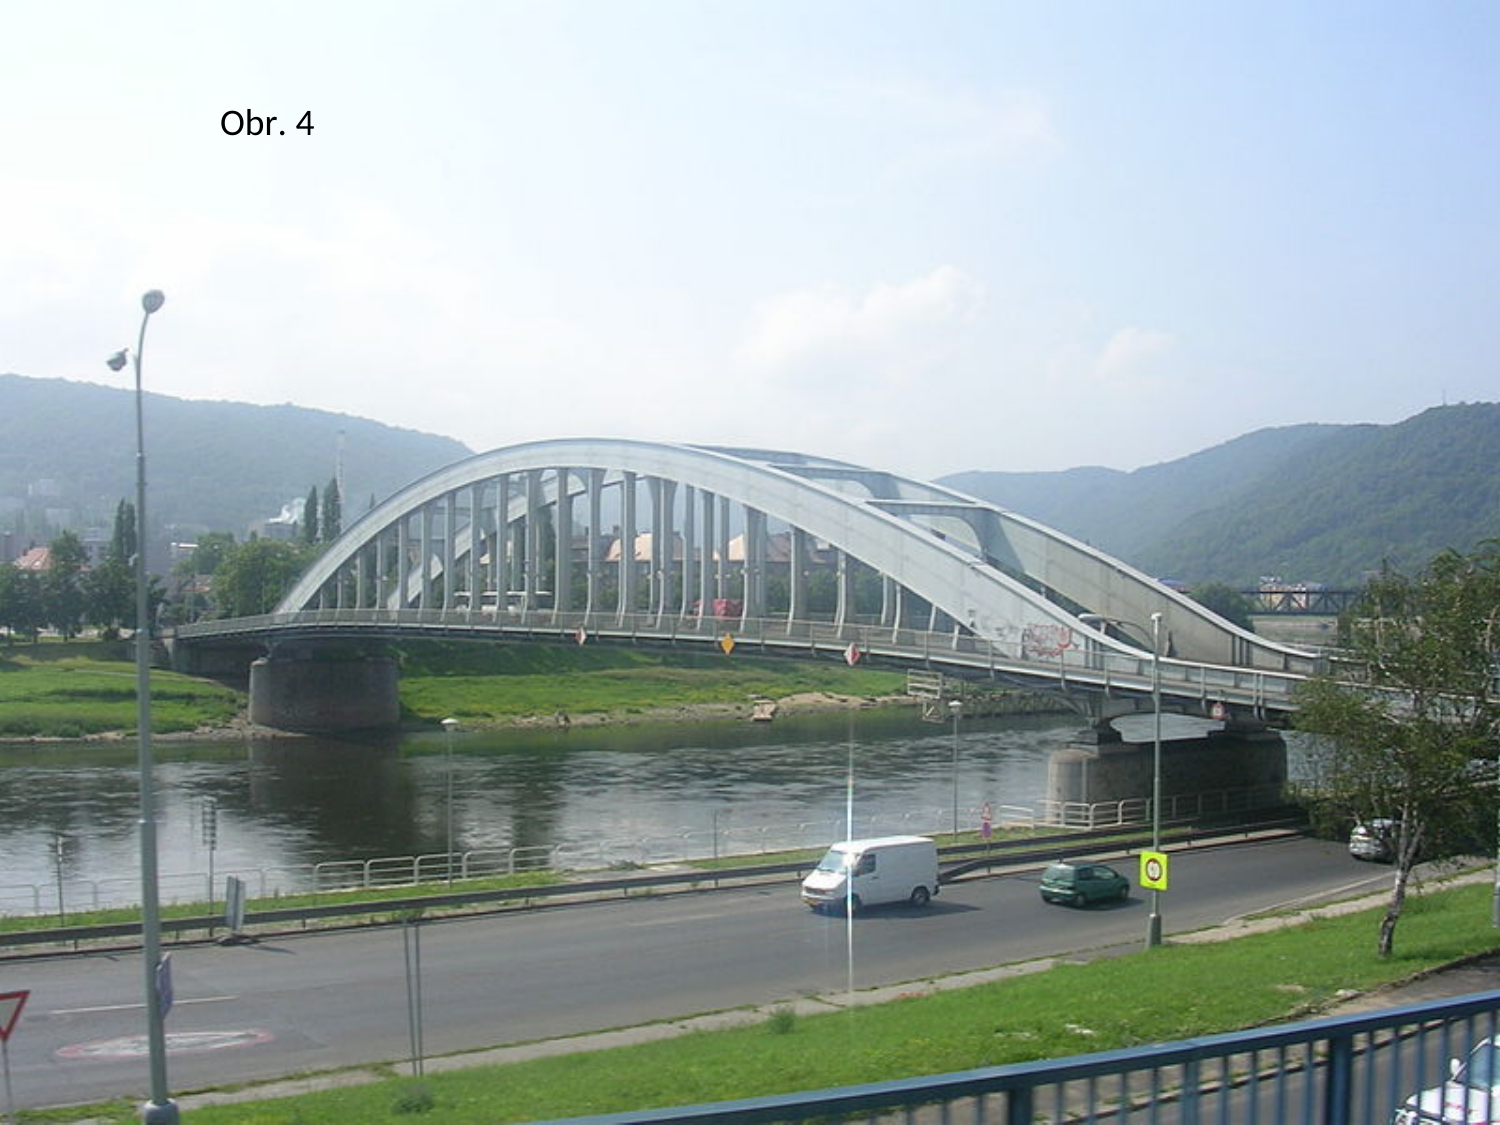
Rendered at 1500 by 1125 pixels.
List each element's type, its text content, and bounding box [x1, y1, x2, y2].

text_box [0, 0, 1500, 1125]
text_box Obr. 4 [205, 90, 330, 151]
